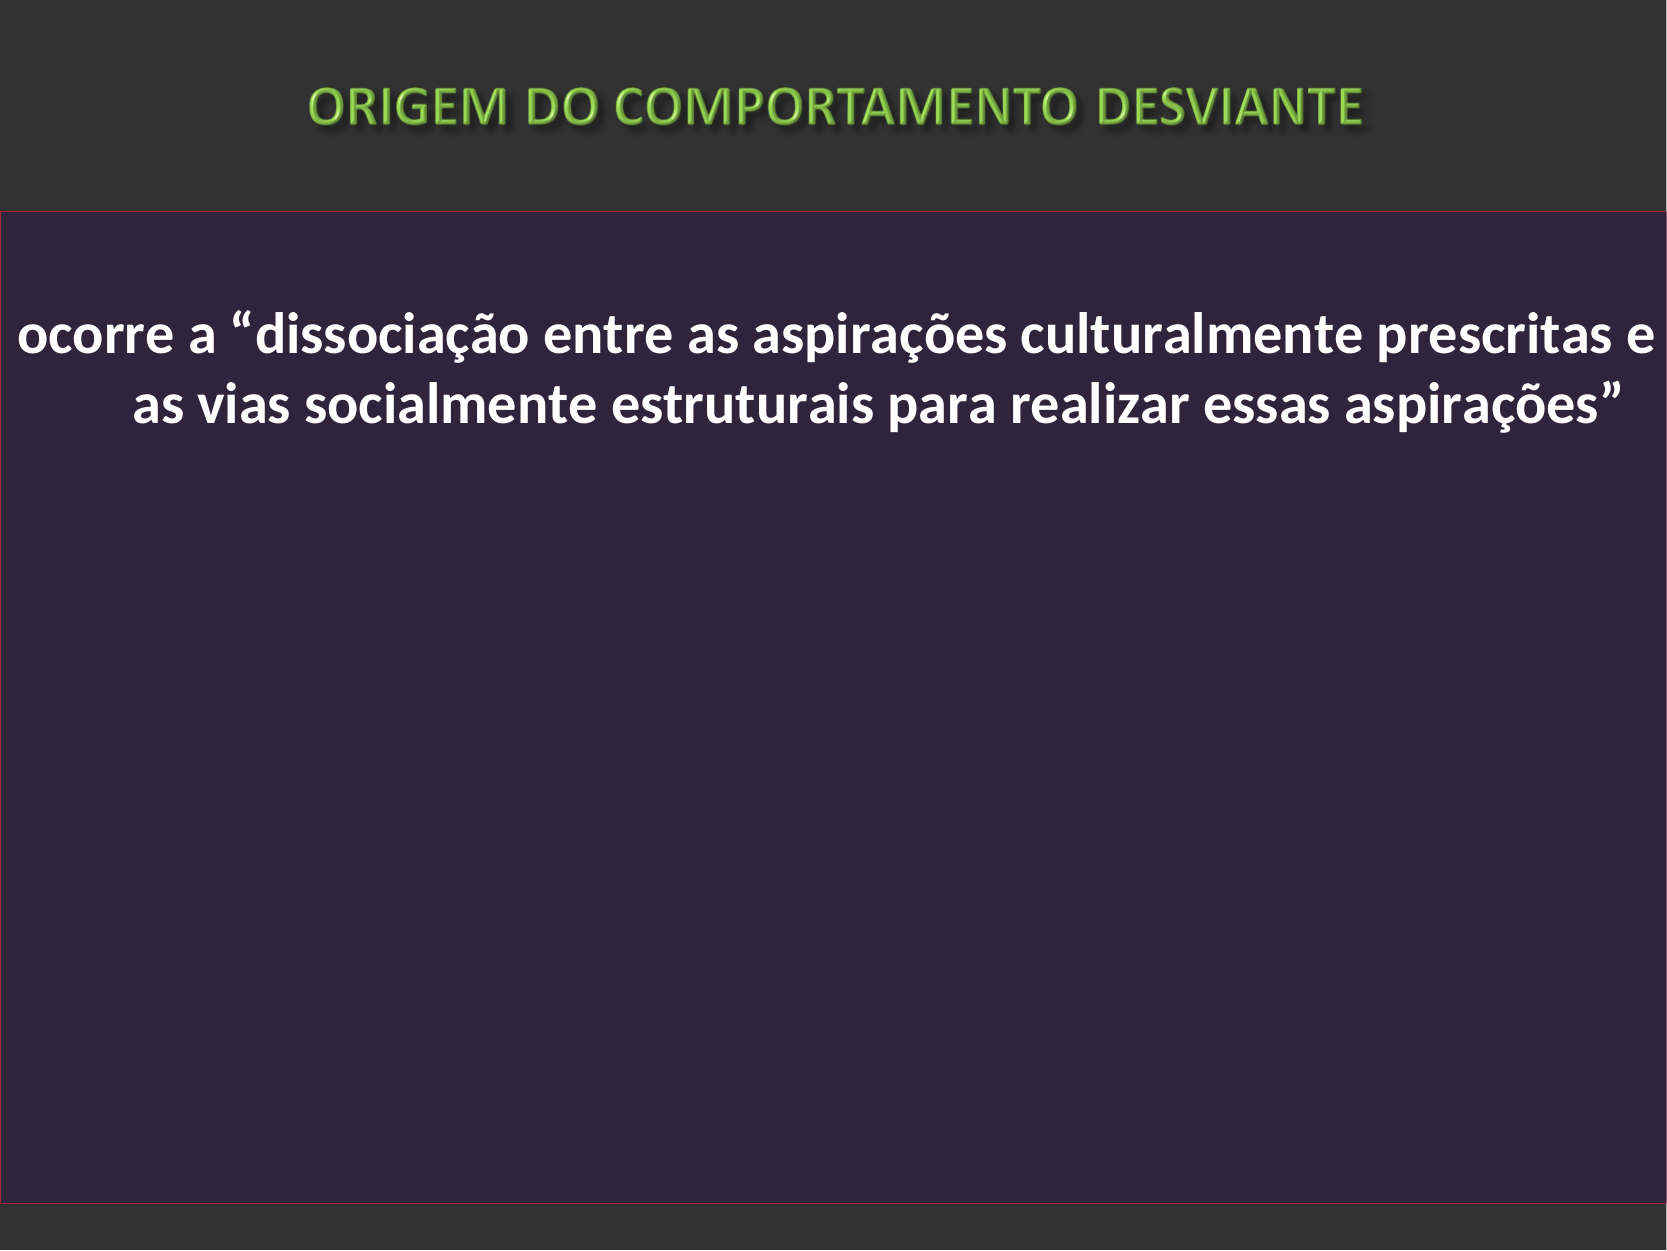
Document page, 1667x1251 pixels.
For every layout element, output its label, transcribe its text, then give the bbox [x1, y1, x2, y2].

list ocorre a “dissociação entre as aspirações culturalmente prescritas e as vias socialmente estruturais para realizar essas aspirações” [0, 211, 1667, 1204]
text_box [0, 0, 1667, 211]
